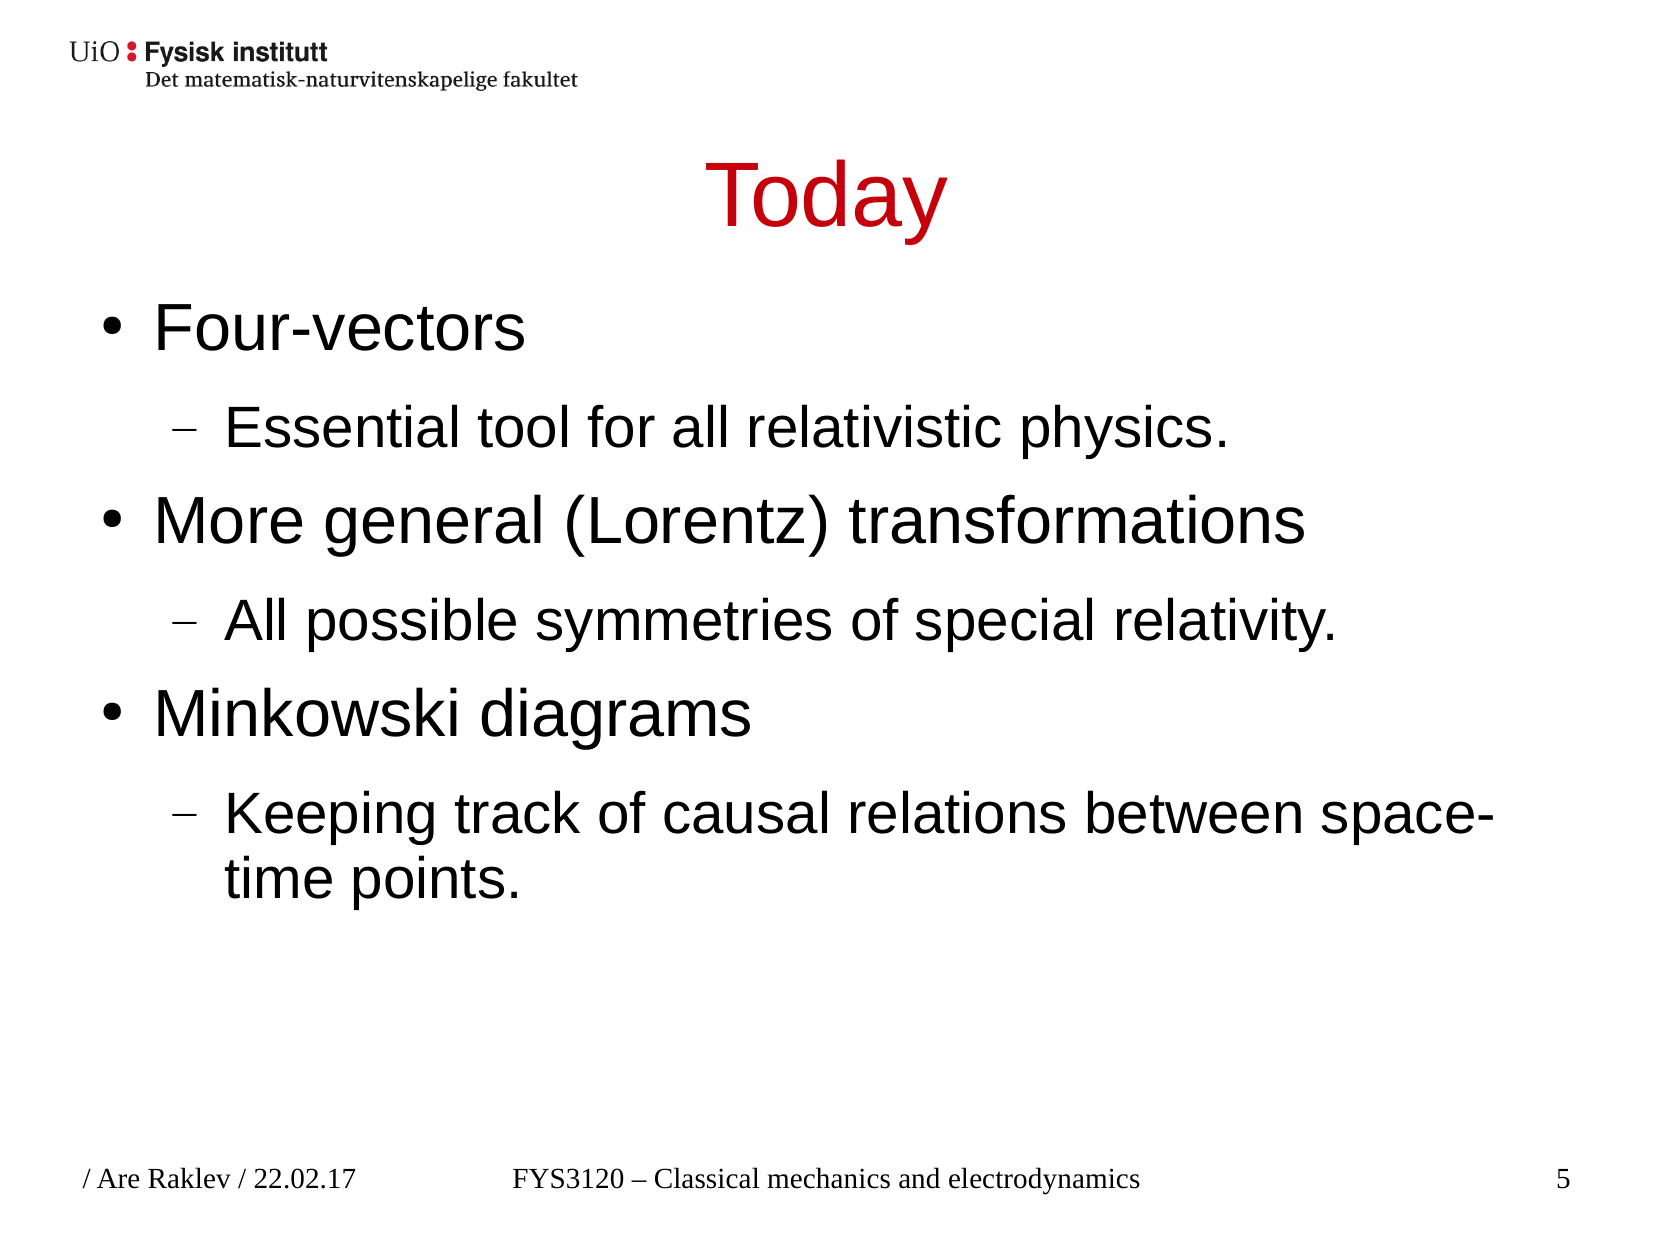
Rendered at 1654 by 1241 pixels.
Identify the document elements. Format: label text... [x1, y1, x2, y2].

list Four-vectors Essential tool for all relativistic physics. More general (Lorentz) transformations All possible symmetries of special relativity. Minkowski diagrams Keeping track of causal relations between space-time points. [82, 290, 1571, 1094]
picture [68, 37, 581, 93]
title Today [82, 90, 1571, 290]
